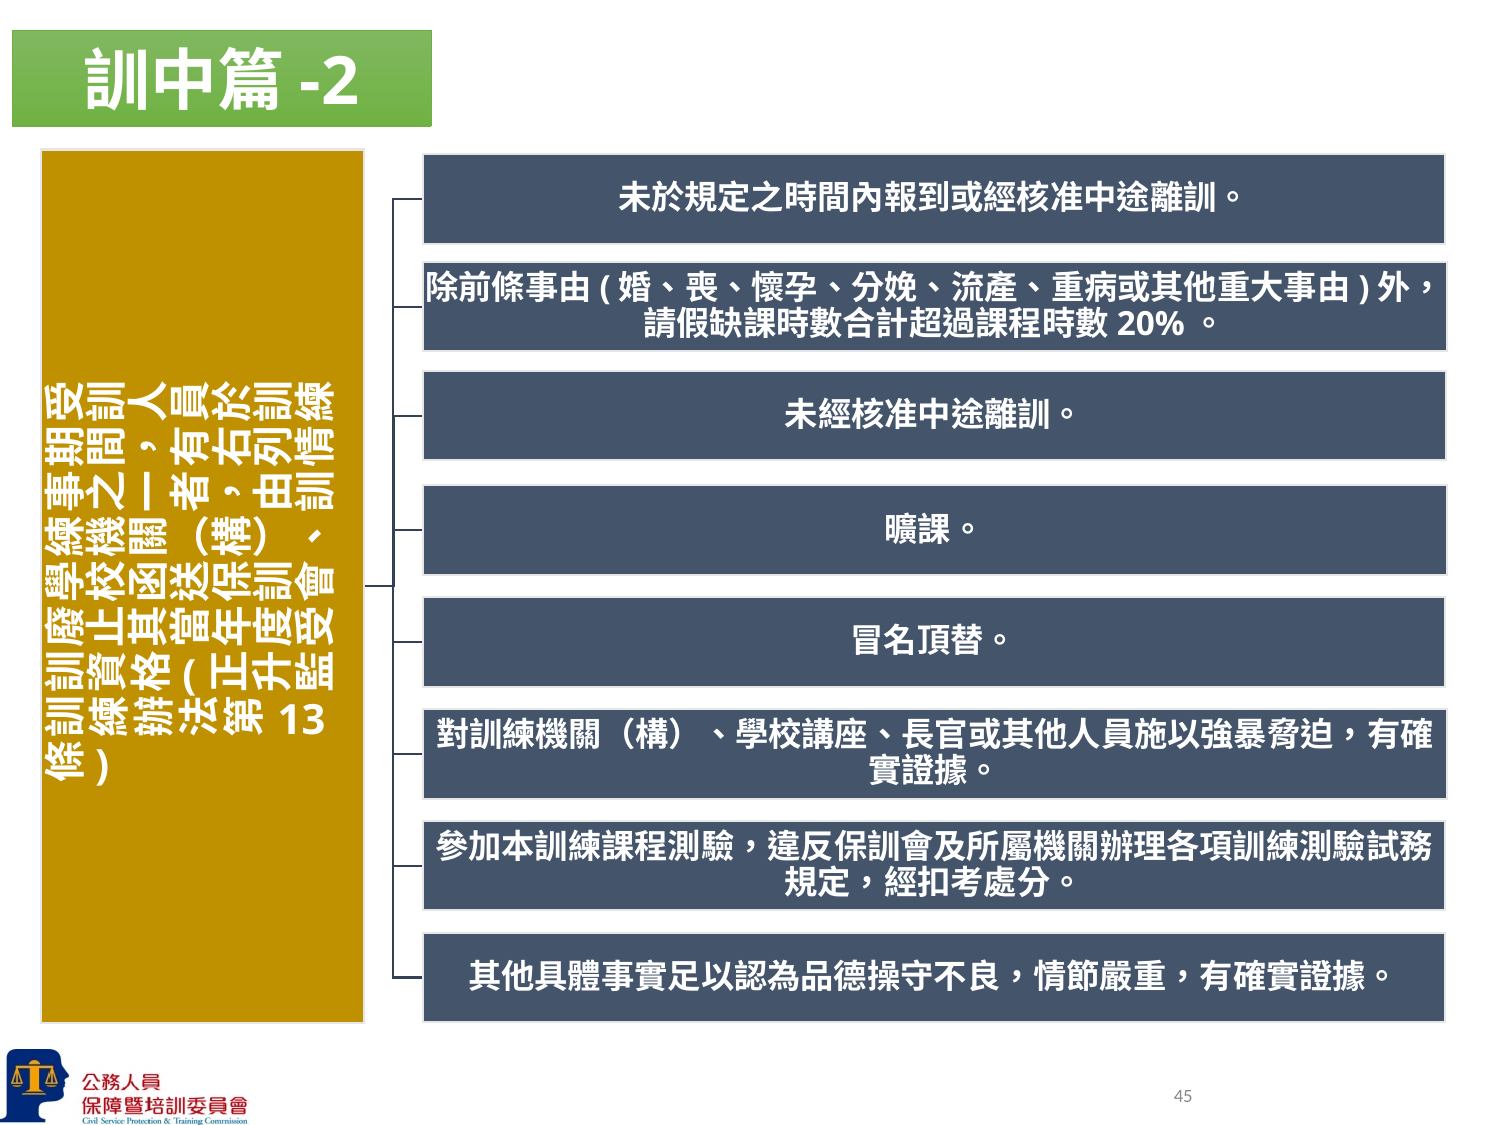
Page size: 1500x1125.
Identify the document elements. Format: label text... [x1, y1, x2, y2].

text_box 未於規定之時間內報到或經核准中途離訓。 [422, 154, 1446, 244]
text_box 訓中篇-2 [12, 31, 431, 126]
text_box 50 [1158, 1065, 1497, 1125]
text_box 其他具體事實足以認為品德操守不良，情節嚴重，有確實證據。 [422, 932, 1446, 1023]
text_box 未經核准中途離訓。 [423, 370, 1446, 461]
text_box 對訓練機關（構）、學校講座、長官或其他人員施以強暴脅迫，有確實證據。 [422, 709, 1447, 799]
text_box 冒名頂替。 [422, 597, 1446, 687]
text_box 參加本訓練課程測驗，違反保訓會及所屬機關辦理各項訓練測驗試務規定，經扣考處分。 [422, 820, 1446, 911]
text_box 曠課。 [422, 485, 1447, 575]
text_box 受訓人員於訓練期間，有右列情事之一者，由訓練機關（構）、學校函送保訓會廢止其當年度受訓資格(正升監訓練辦法第13條) [41, 149, 365, 1023]
text_box 除前條事由(婚、喪、懷孕、分娩、流產、重病或其他重大事由)外，請假缺課時數合計超過課程時數20%。 [422, 261, 1447, 352]
